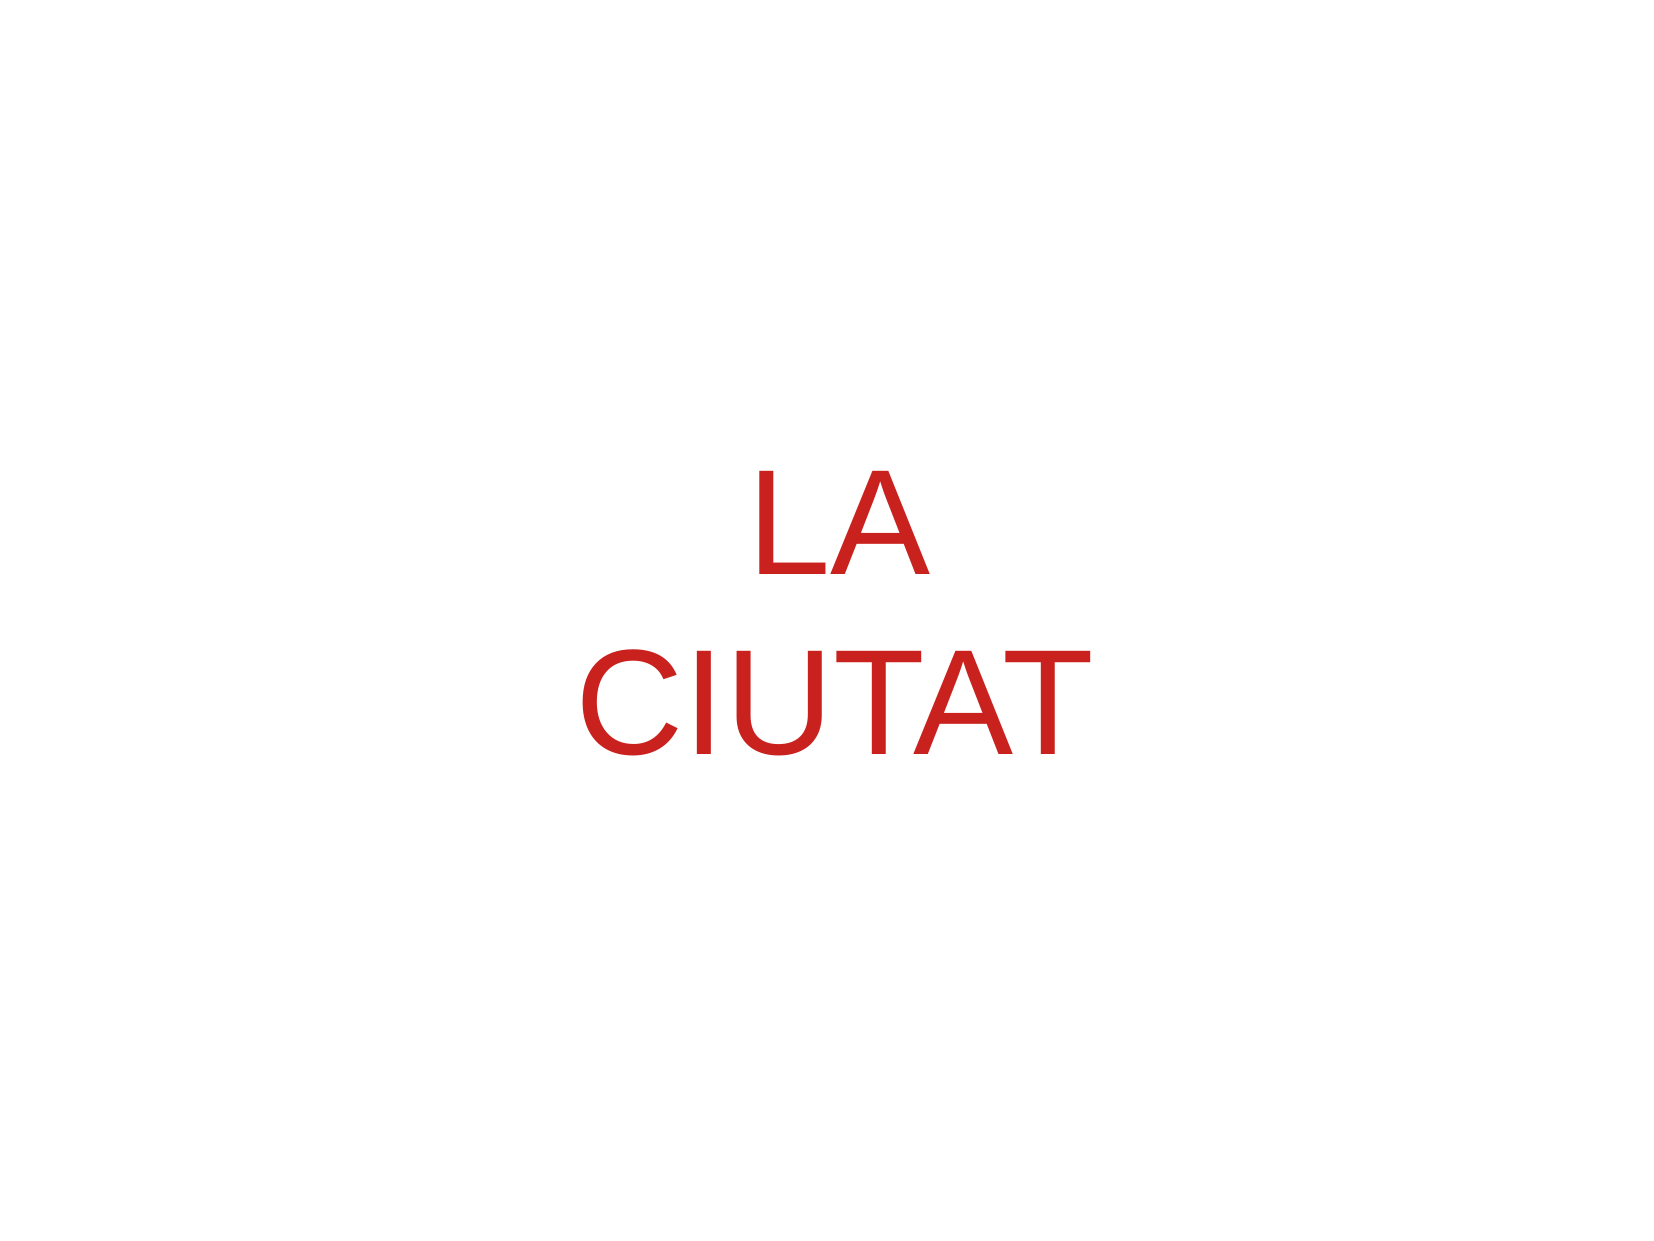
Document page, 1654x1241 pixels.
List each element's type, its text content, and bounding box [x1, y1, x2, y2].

text_box LA CIUTAT [488, 401, 1181, 807]
